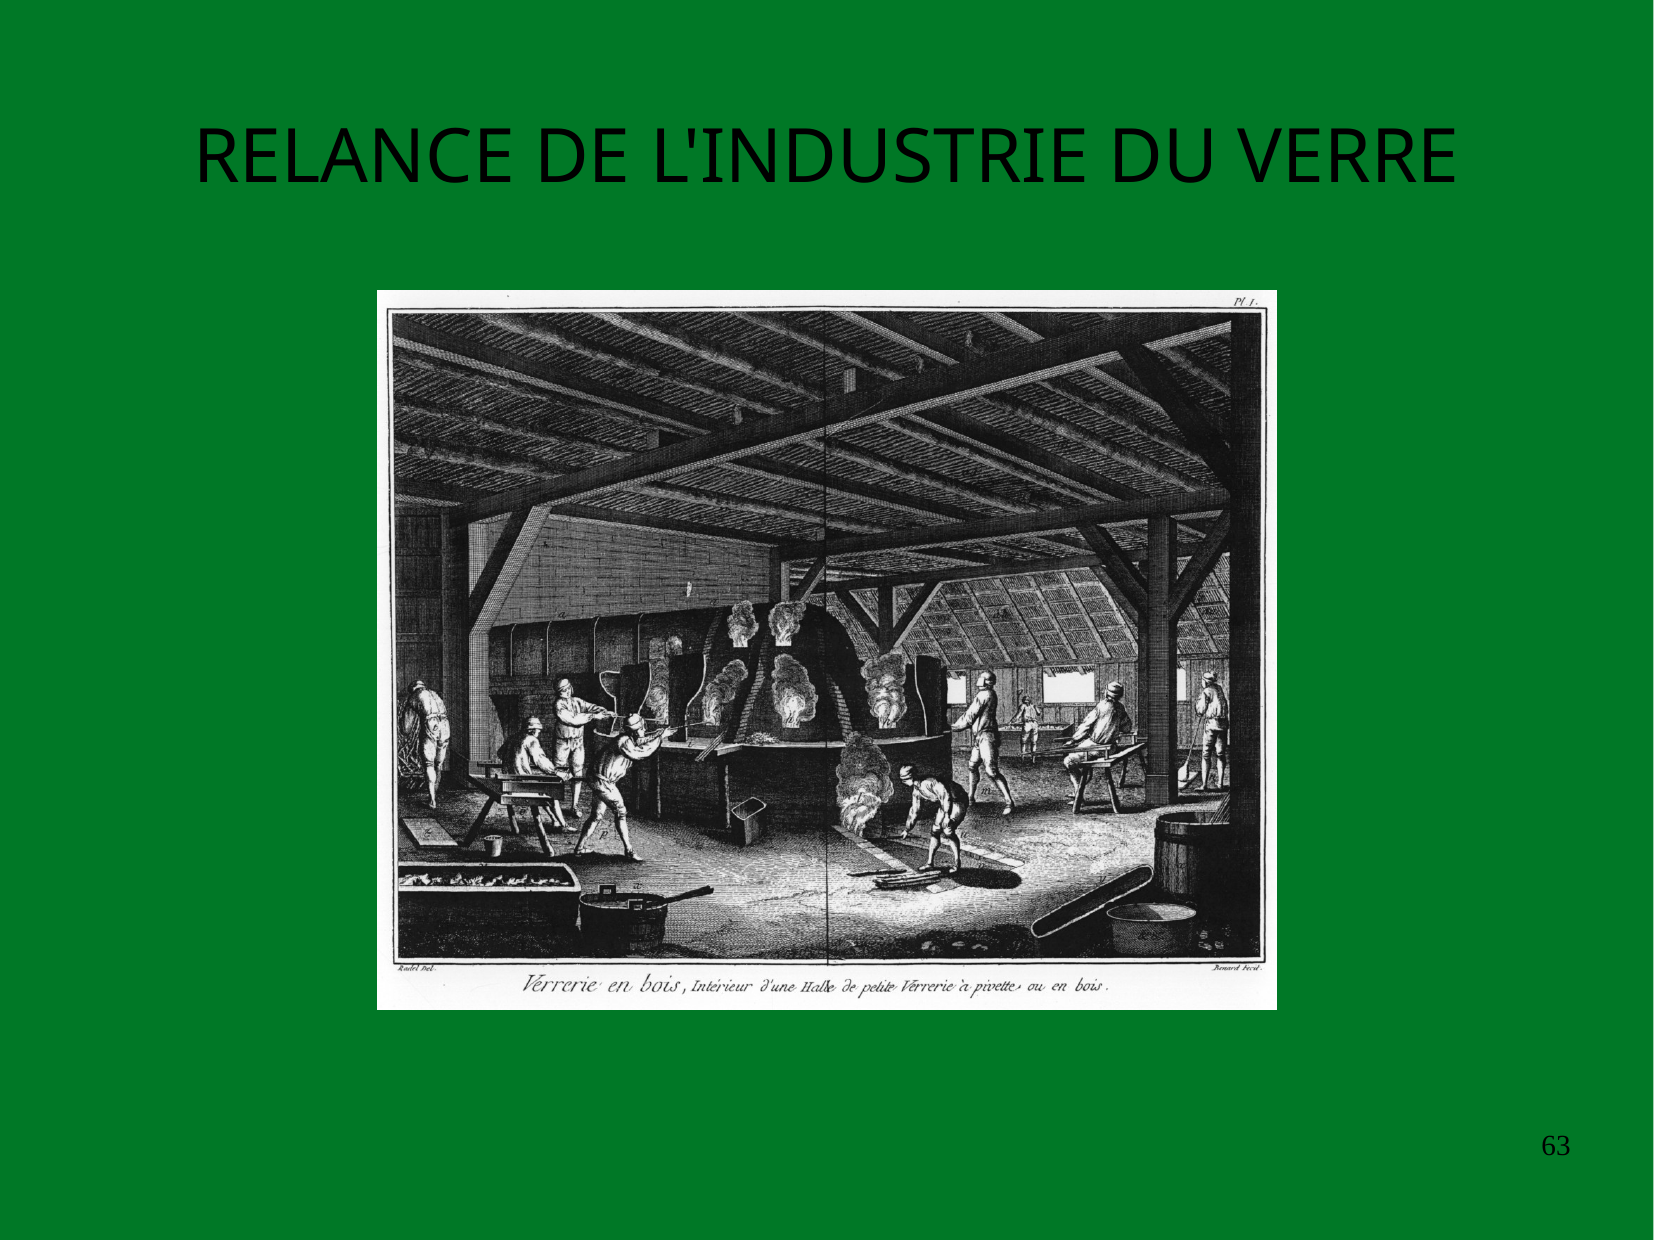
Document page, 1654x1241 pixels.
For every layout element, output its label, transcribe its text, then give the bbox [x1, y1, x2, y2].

picture [377, 290, 1277, 1010]
title RELANCE DE L'INDUSTRIE DU VERRE [82, 49, 1571, 257]
